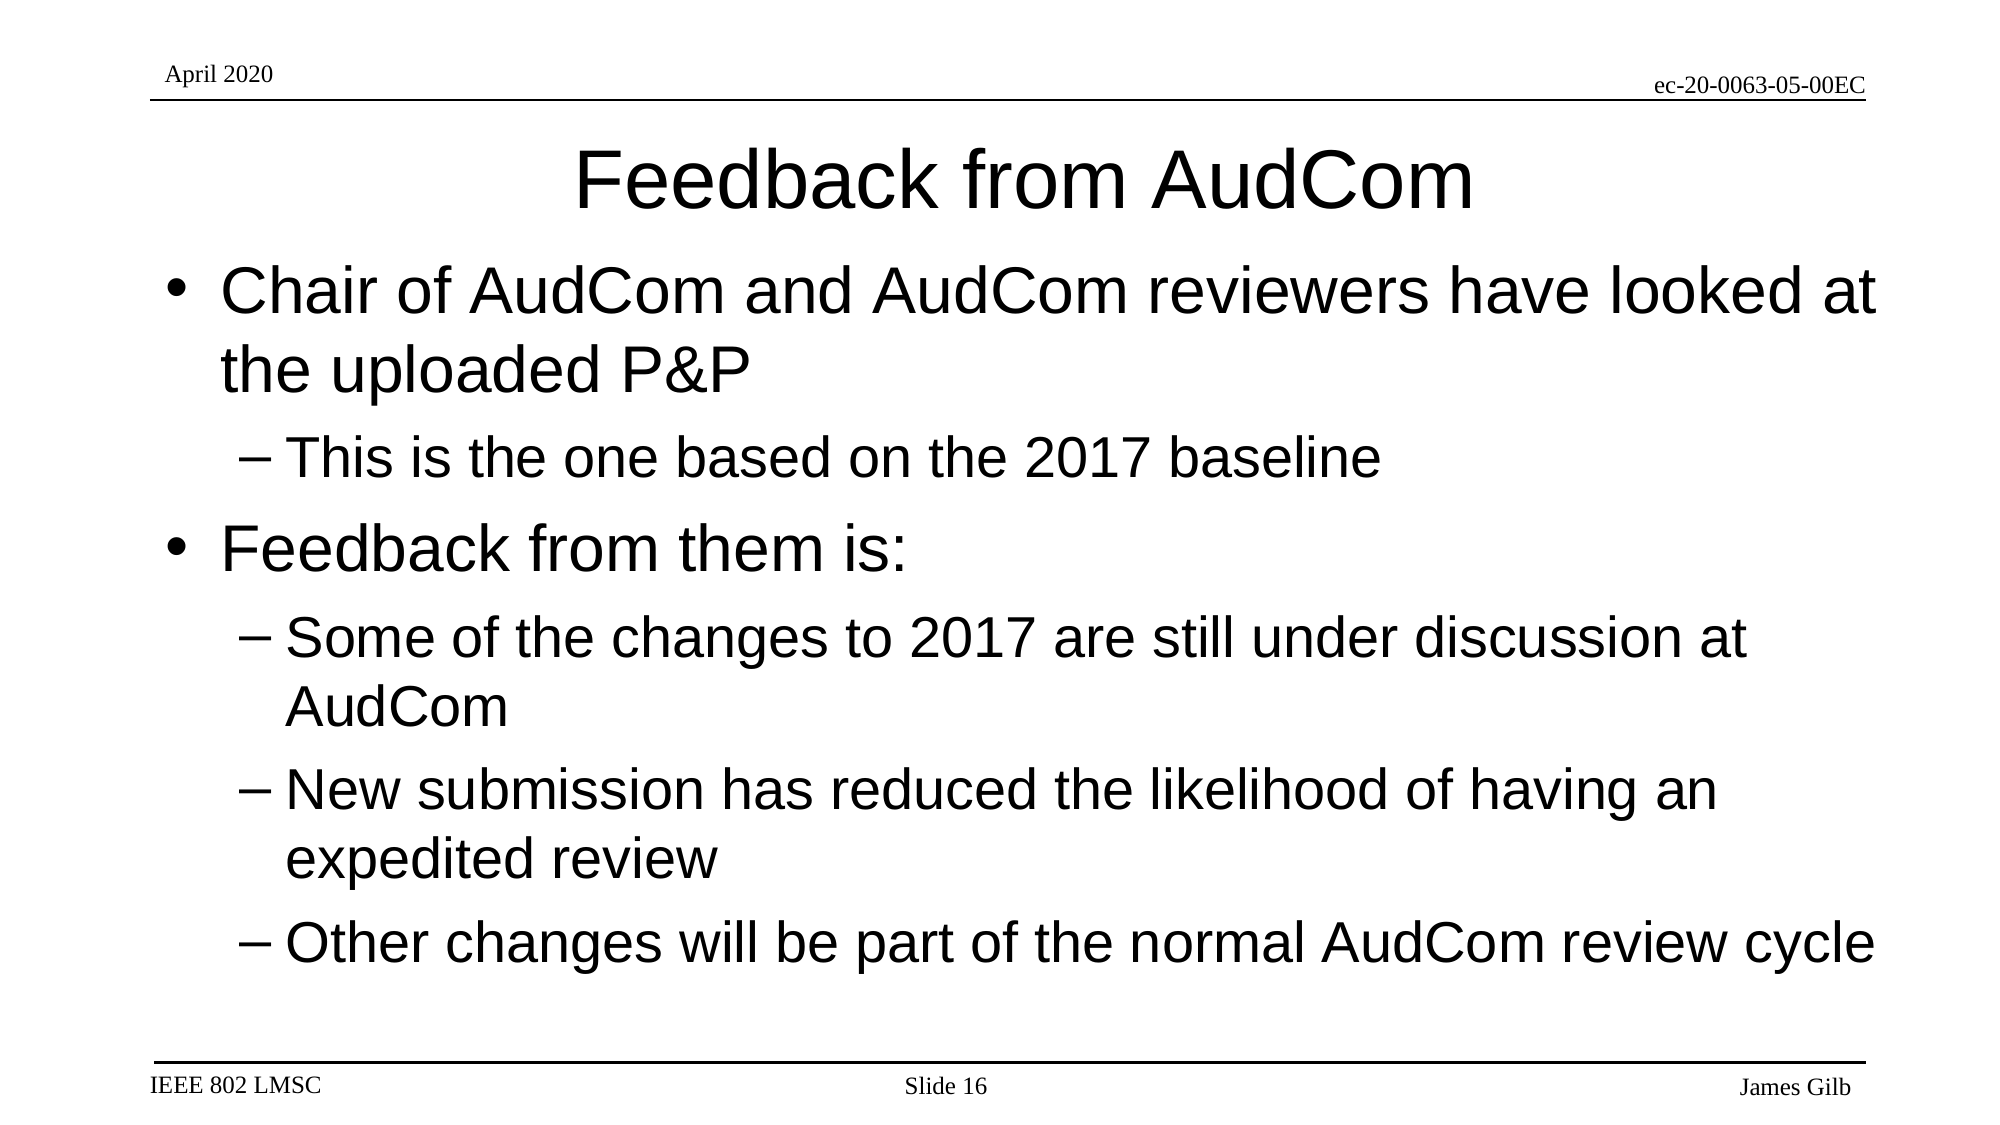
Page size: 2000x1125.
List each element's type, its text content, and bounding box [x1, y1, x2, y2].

title Feedback from AudCom [149, 112, 1900, 238]
list Chair of AudCom and AudCom reviewers have looked at the uploaded P&P This is the one based on the 2017 baseline Feedback from them is: Some of the changes to 2017 are still under discussion at AudCom New submission has reduced the likelihood of having an expedited review Other changes will be part of the normal AudCom review cycle [149, 239, 1900, 1051]
